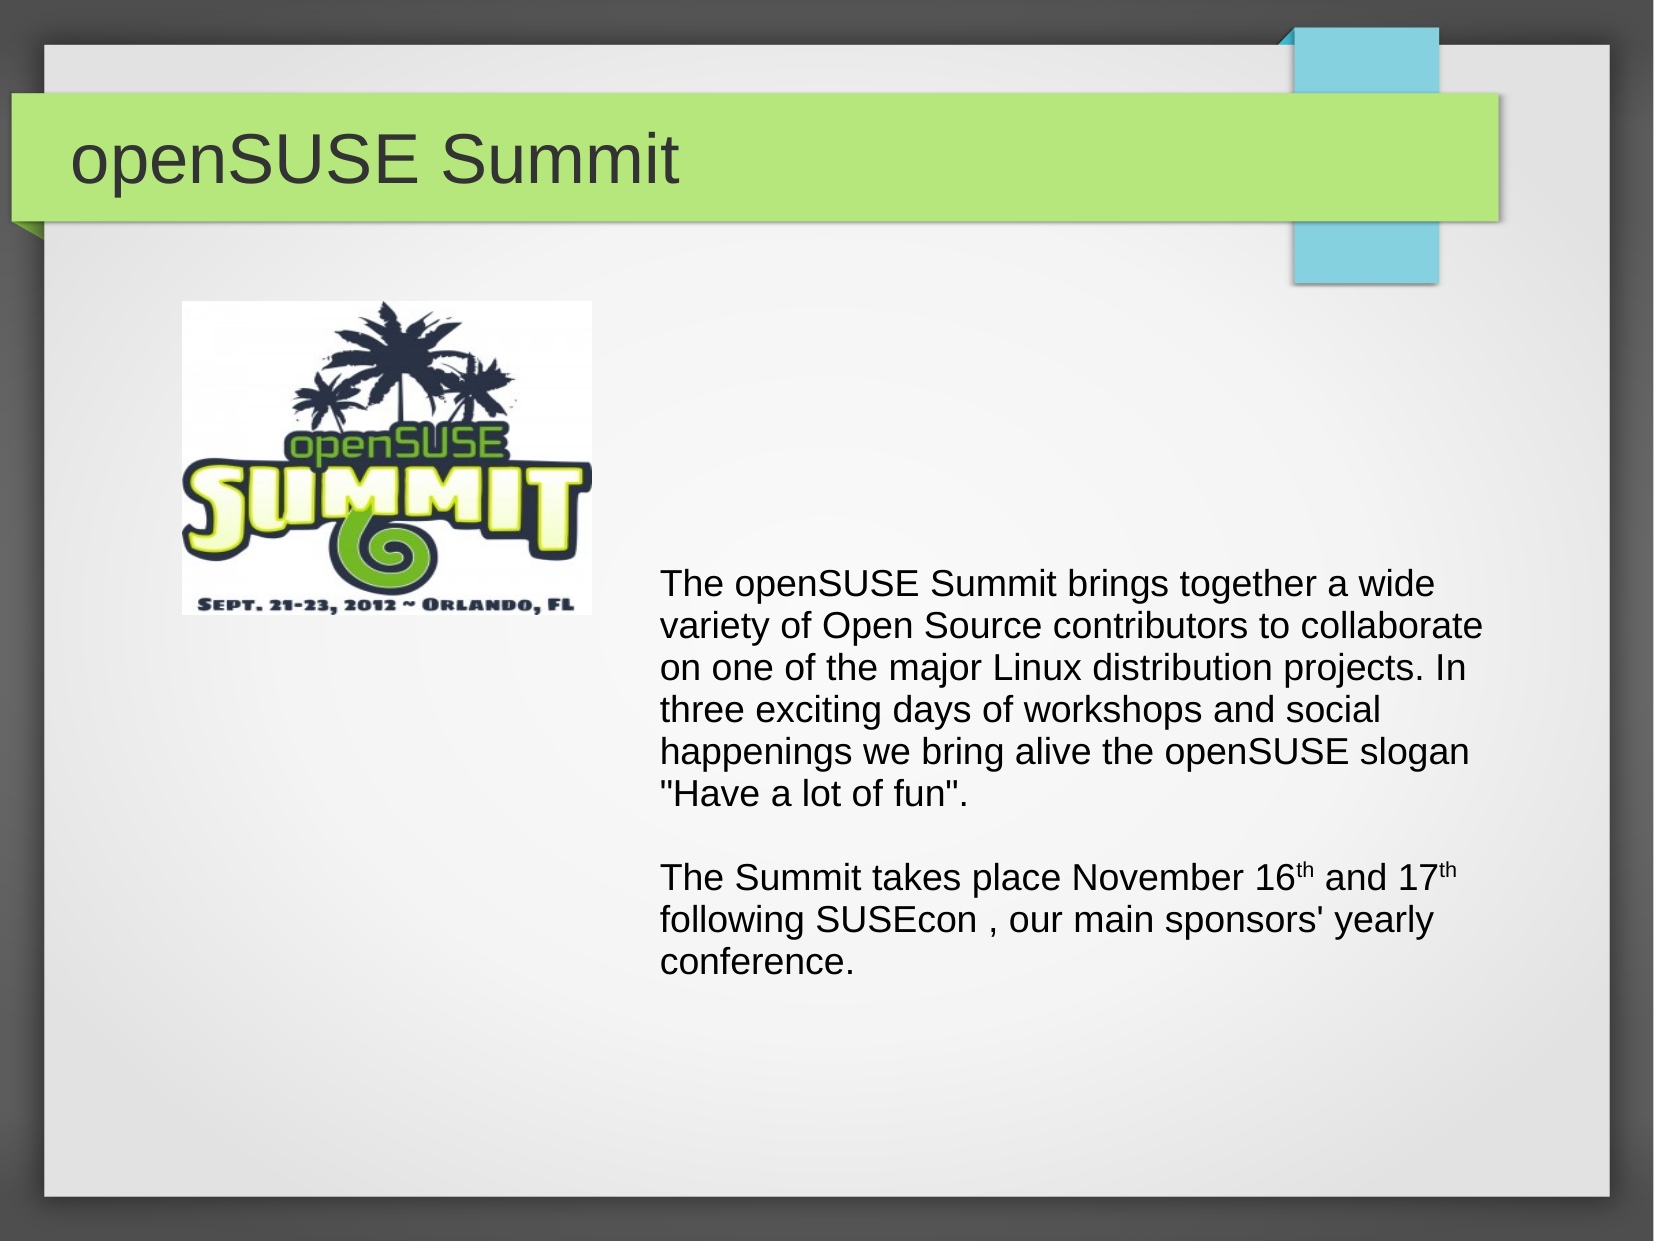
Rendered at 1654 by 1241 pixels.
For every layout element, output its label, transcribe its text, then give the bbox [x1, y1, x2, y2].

text_box The openSUSE Summit brings together a wide variety of Open Source contributors to collaborate on one of the major Linux distribution projects. In three exciting days of workshops and social happenings we bring alive the openSUSE slogan "Have a lot of fun". The Summit takes place November 16th and 17th following SUSEcon , our main sponsors' yearly conference. [645, 555, 1516, 1043]
title openSUSE Summit [70, 106, 1229, 213]
picture [0, 0, 1654, 1241]
